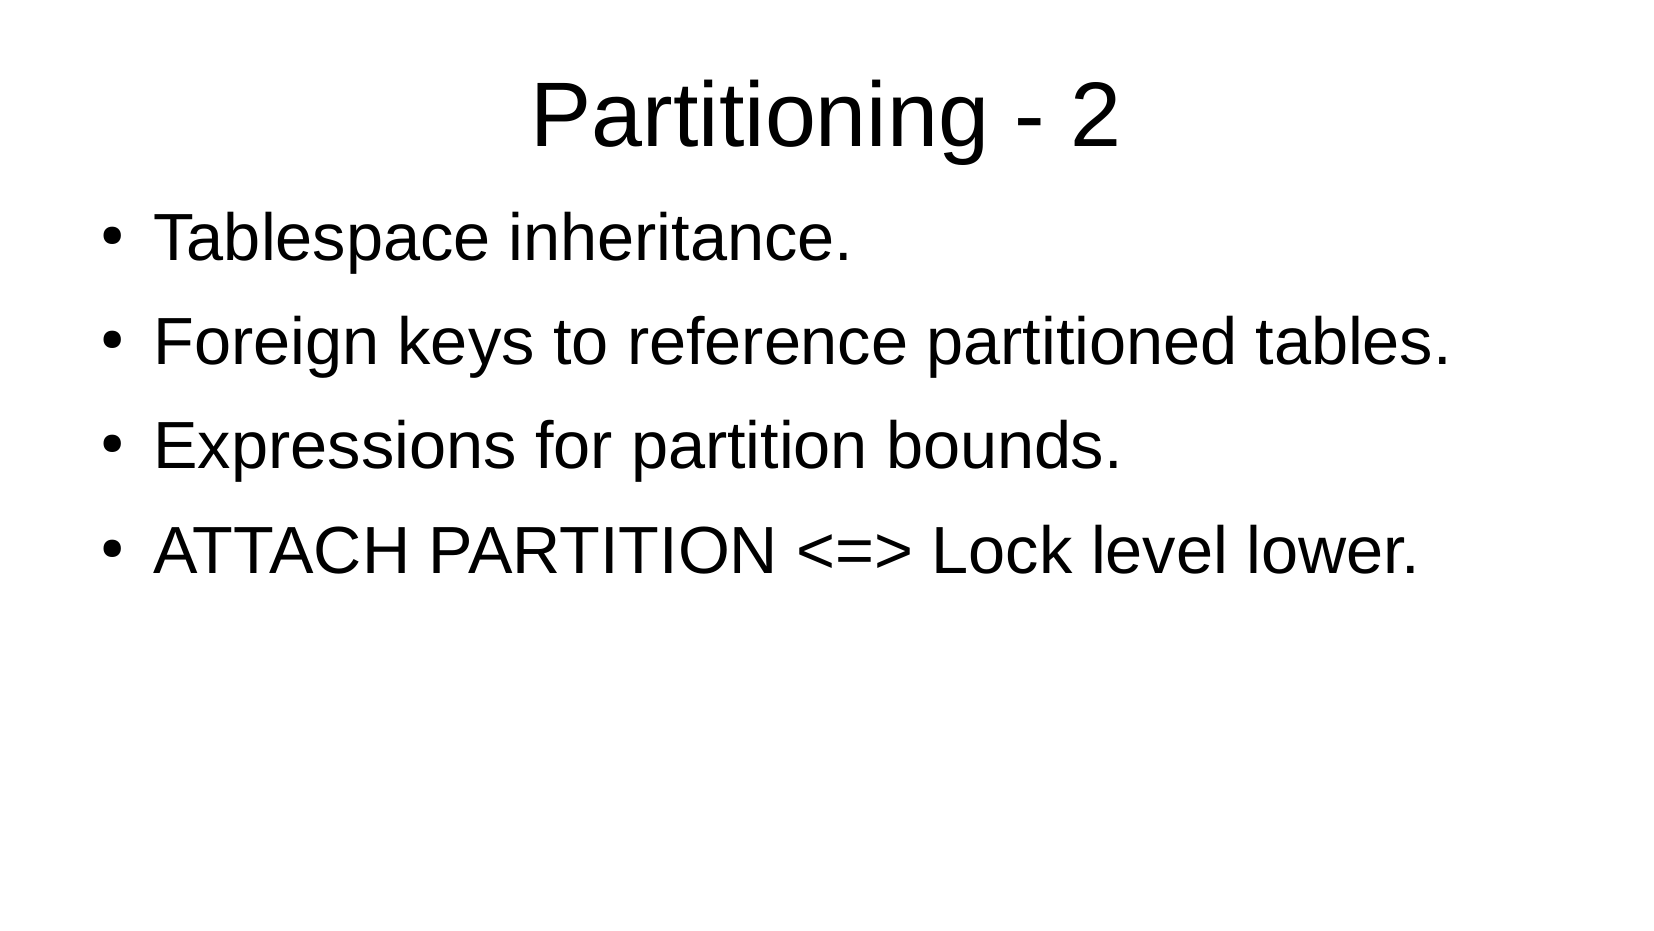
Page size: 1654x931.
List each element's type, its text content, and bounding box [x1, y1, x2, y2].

list Tablespace inheritance. Foreign keys to reference partitioned tables. Expressions for partition bounds. ATTACH PARTITION <=> Lock level lower. [82, 199, 1571, 740]
title Partitioning - 2 [82, 37, 1571, 193]
